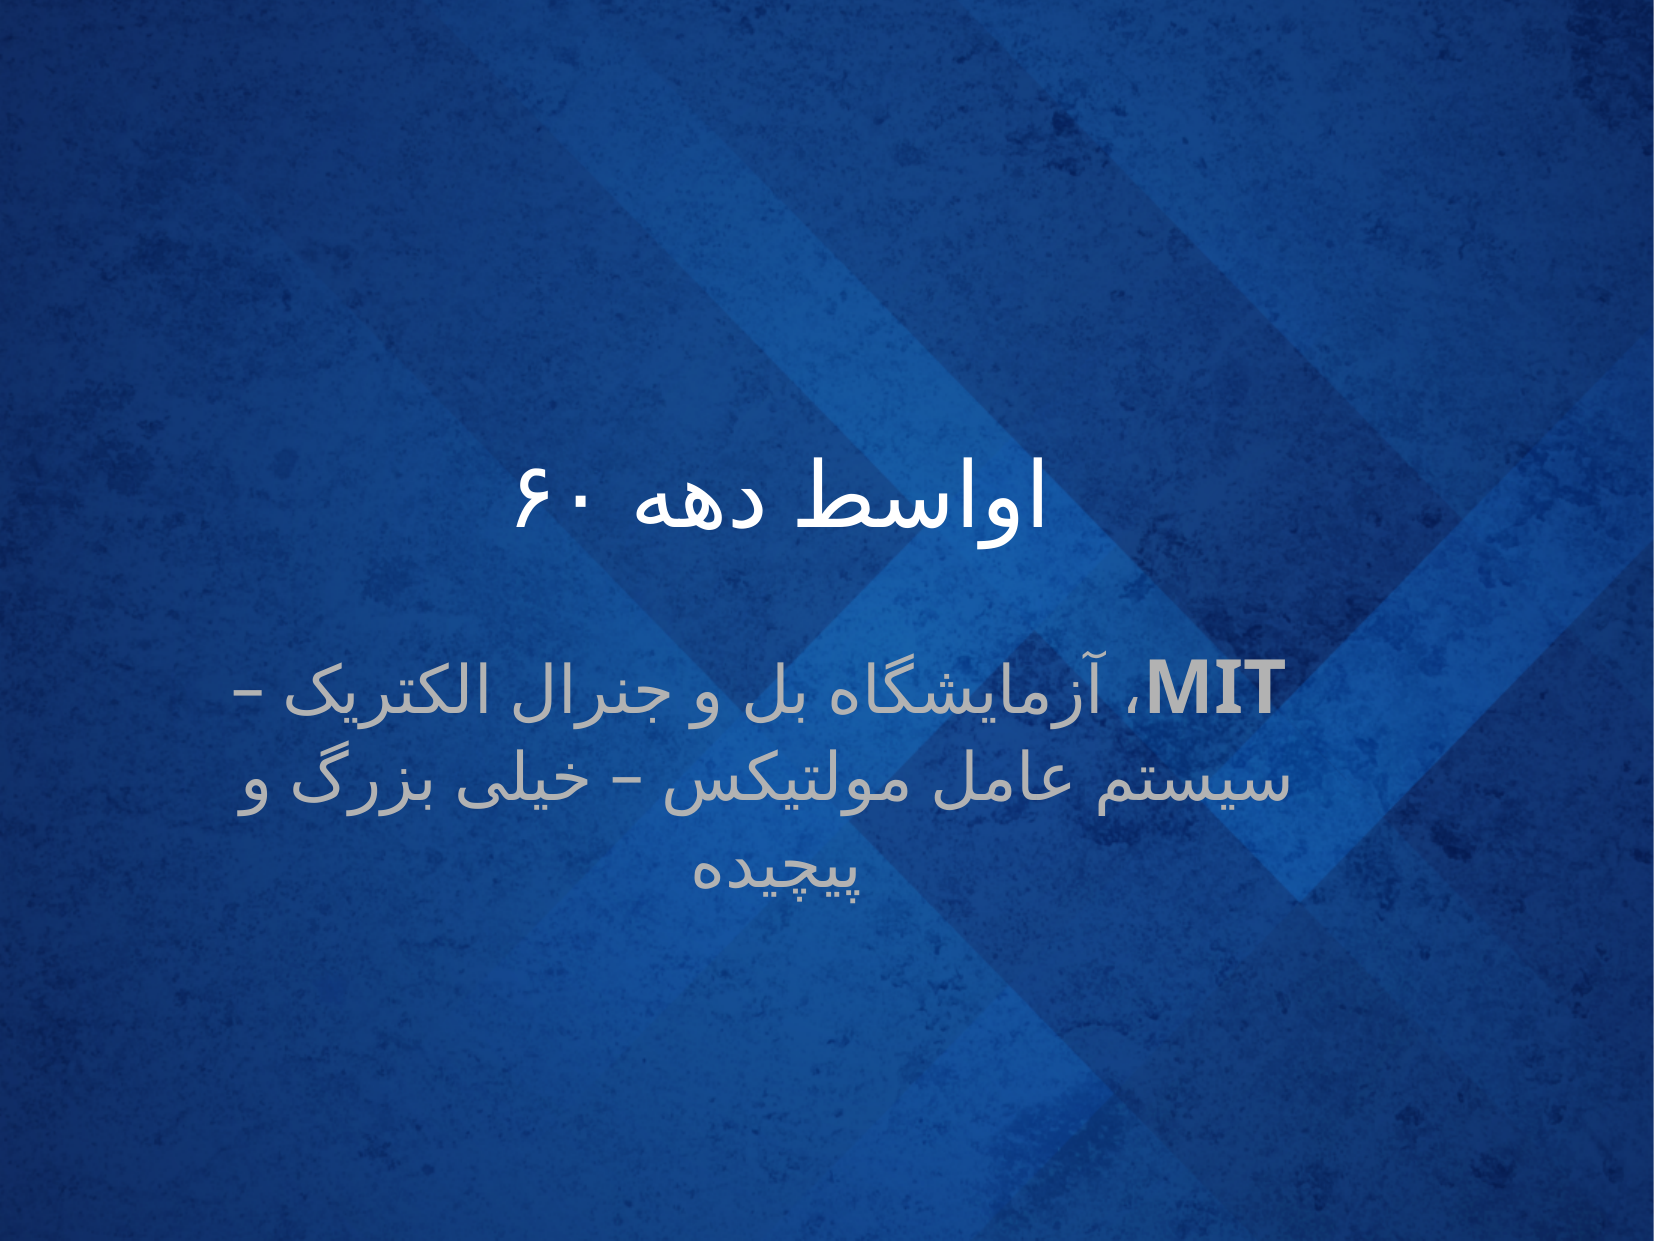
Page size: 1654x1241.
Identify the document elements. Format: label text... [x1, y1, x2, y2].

subtitle MIT، آزمایشگاه بل و جنرال الکتریک – سیستم عامل مولتیکس – خیلی بزرگ و پیچیده [194, 631, 1341, 916]
title اواسط دهه ۶۰ [194, 383, 1388, 628]
picture [0, 0, 1654, 1241]
